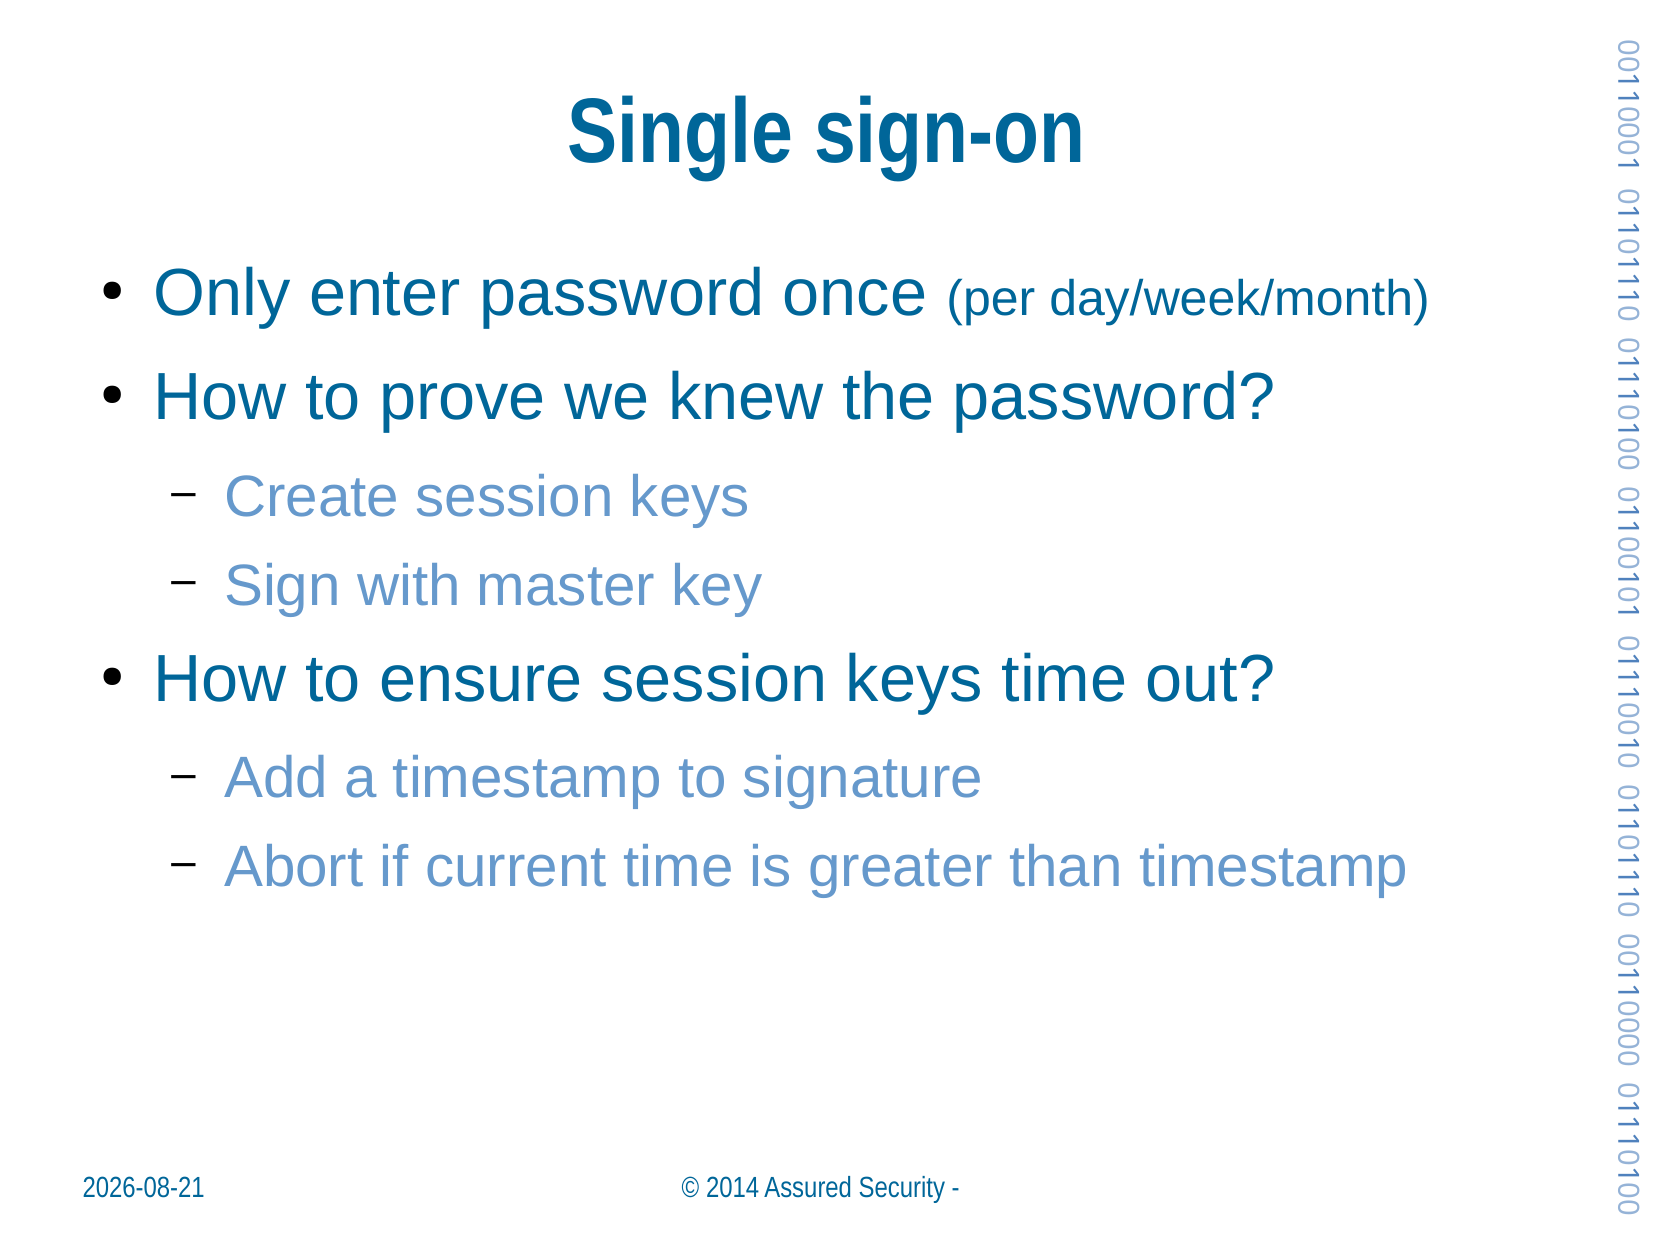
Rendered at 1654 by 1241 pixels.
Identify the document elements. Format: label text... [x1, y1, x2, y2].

picture [693, 1178, 698, 1189]
title Single sign-on [82, 49, 1571, 211]
list Only enter password once (per day/week/month) How to prove we knew the password? Create session keys Sign with master key How to ensure session keys time out? Add a timestamp to signature Abort if current time is greater than timestamp [82, 255, 1571, 1081]
